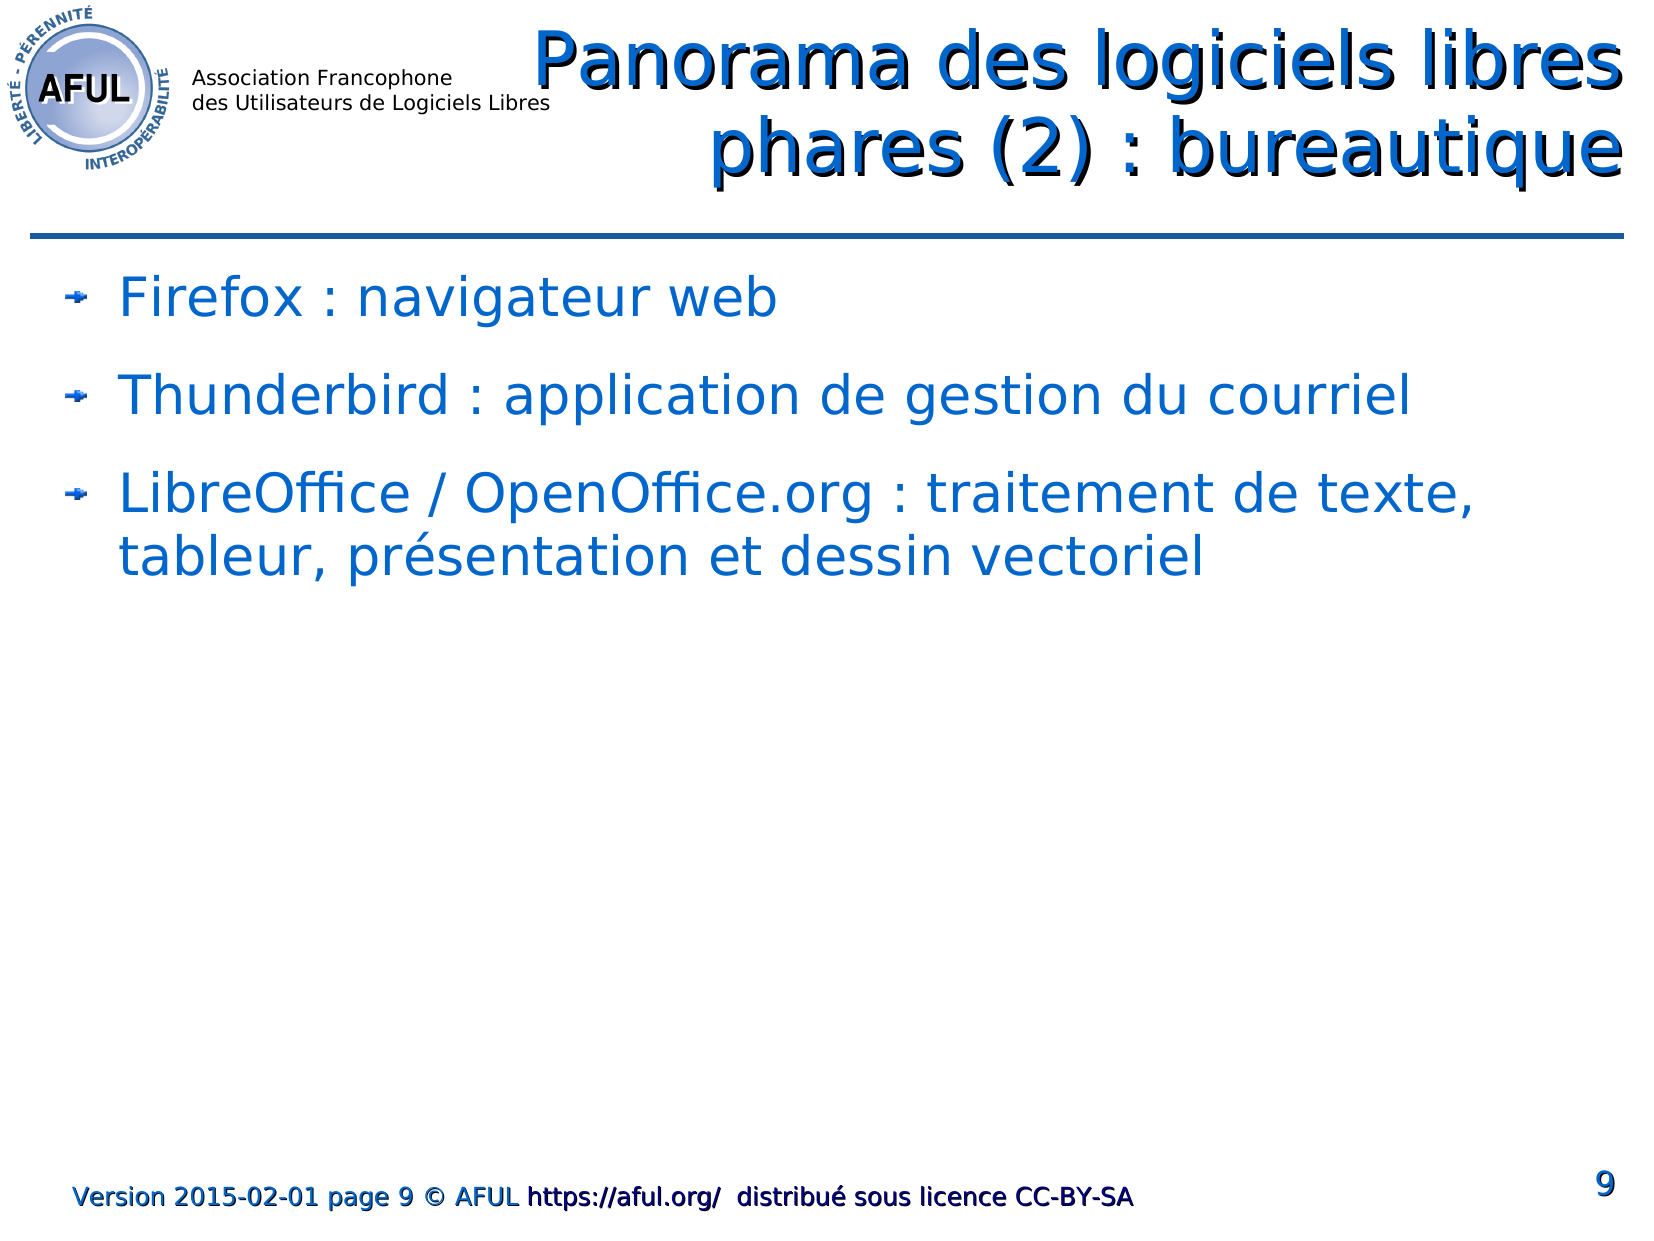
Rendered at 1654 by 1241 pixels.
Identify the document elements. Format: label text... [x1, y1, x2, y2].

list Firefox : navigateur web Thunderbird : application de gestion du courriel LibreOffice / OpenOffice.org : traitement de texte, tableur, présentation et dessin vectoriel [47, 265, 1595, 1211]
title Panorama des logiciels libres phares (2) : bureautique [501, 0, 1625, 207]
picture [0, 0, 178, 178]
